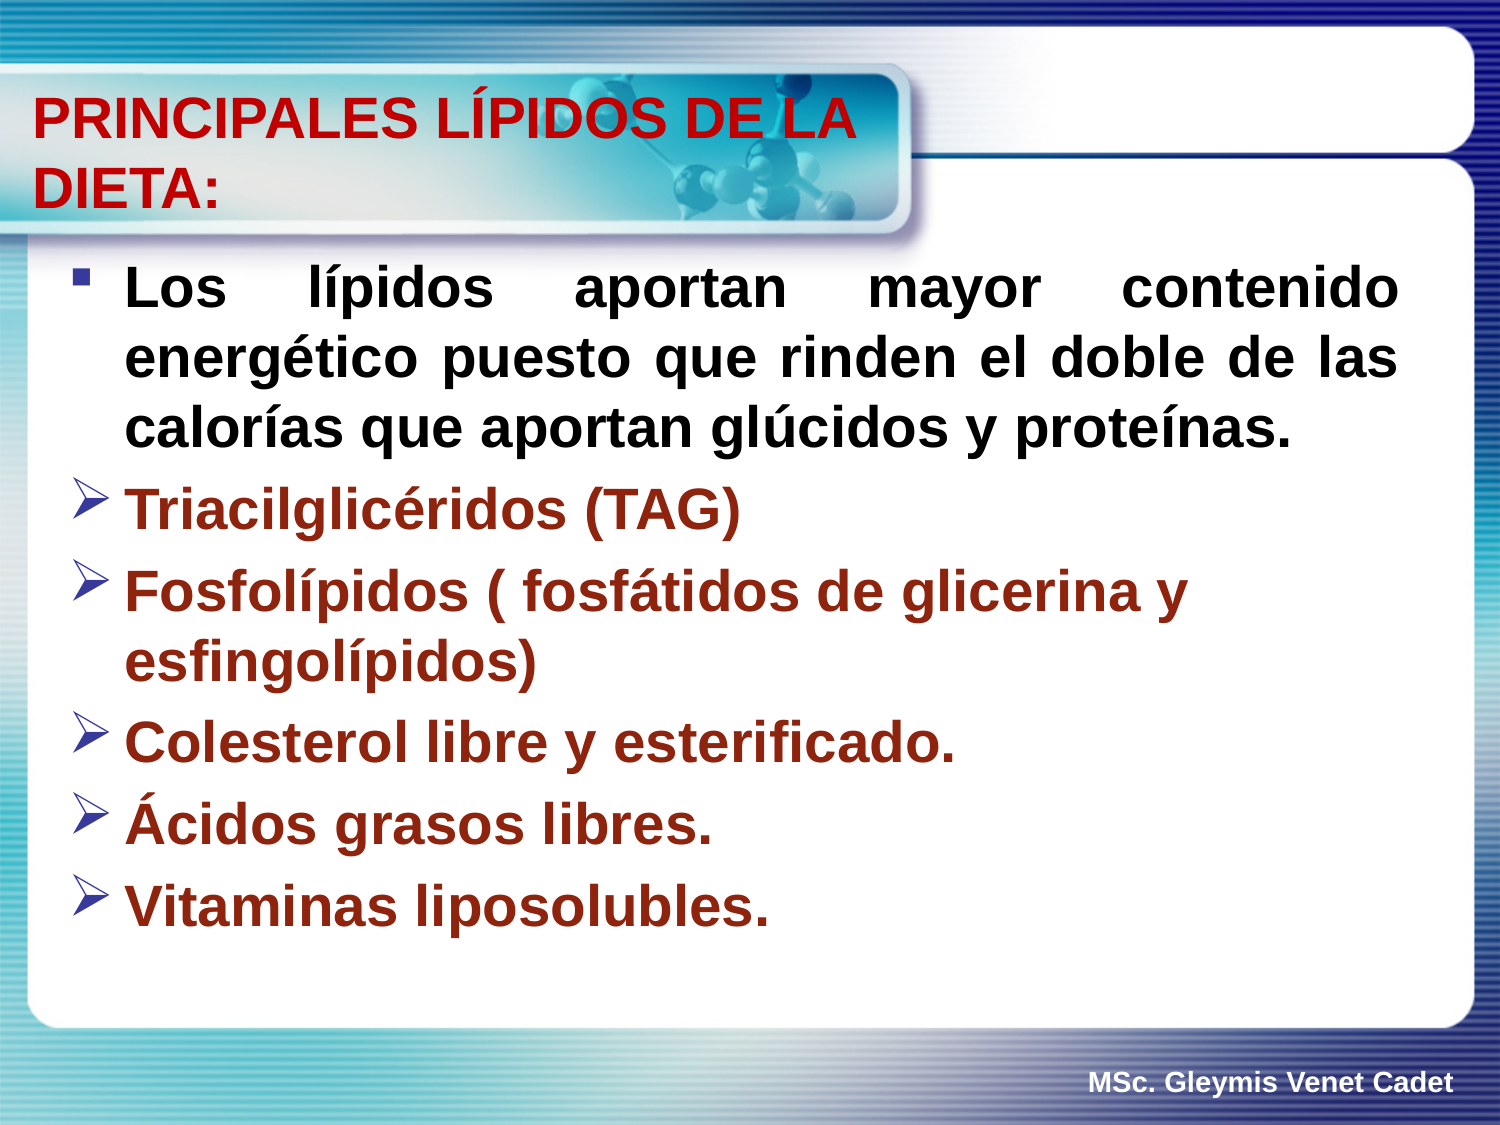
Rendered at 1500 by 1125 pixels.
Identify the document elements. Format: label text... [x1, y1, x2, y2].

title PRINCIPALES LÍPIDOS DE LA DIETA: [17, 54, 975, 246]
text_box MSc. Gleymis Venet Cadet [1073, 1056, 1478, 1106]
picture [0, 0, 1500, 1125]
list Los lípidos aportan mayor contenido energético puesto que rinden el doble de las calorías que aportan glúcidos y proteínas. Triacilglicéridos (TAG) Fosfolípidos ( fosfátidos de glicerina y esfingolípidos) Colesterol libre y esterificado. Ácidos grasos libres. Vitaminas liposolubles. [53, 242, 1416, 1005]
